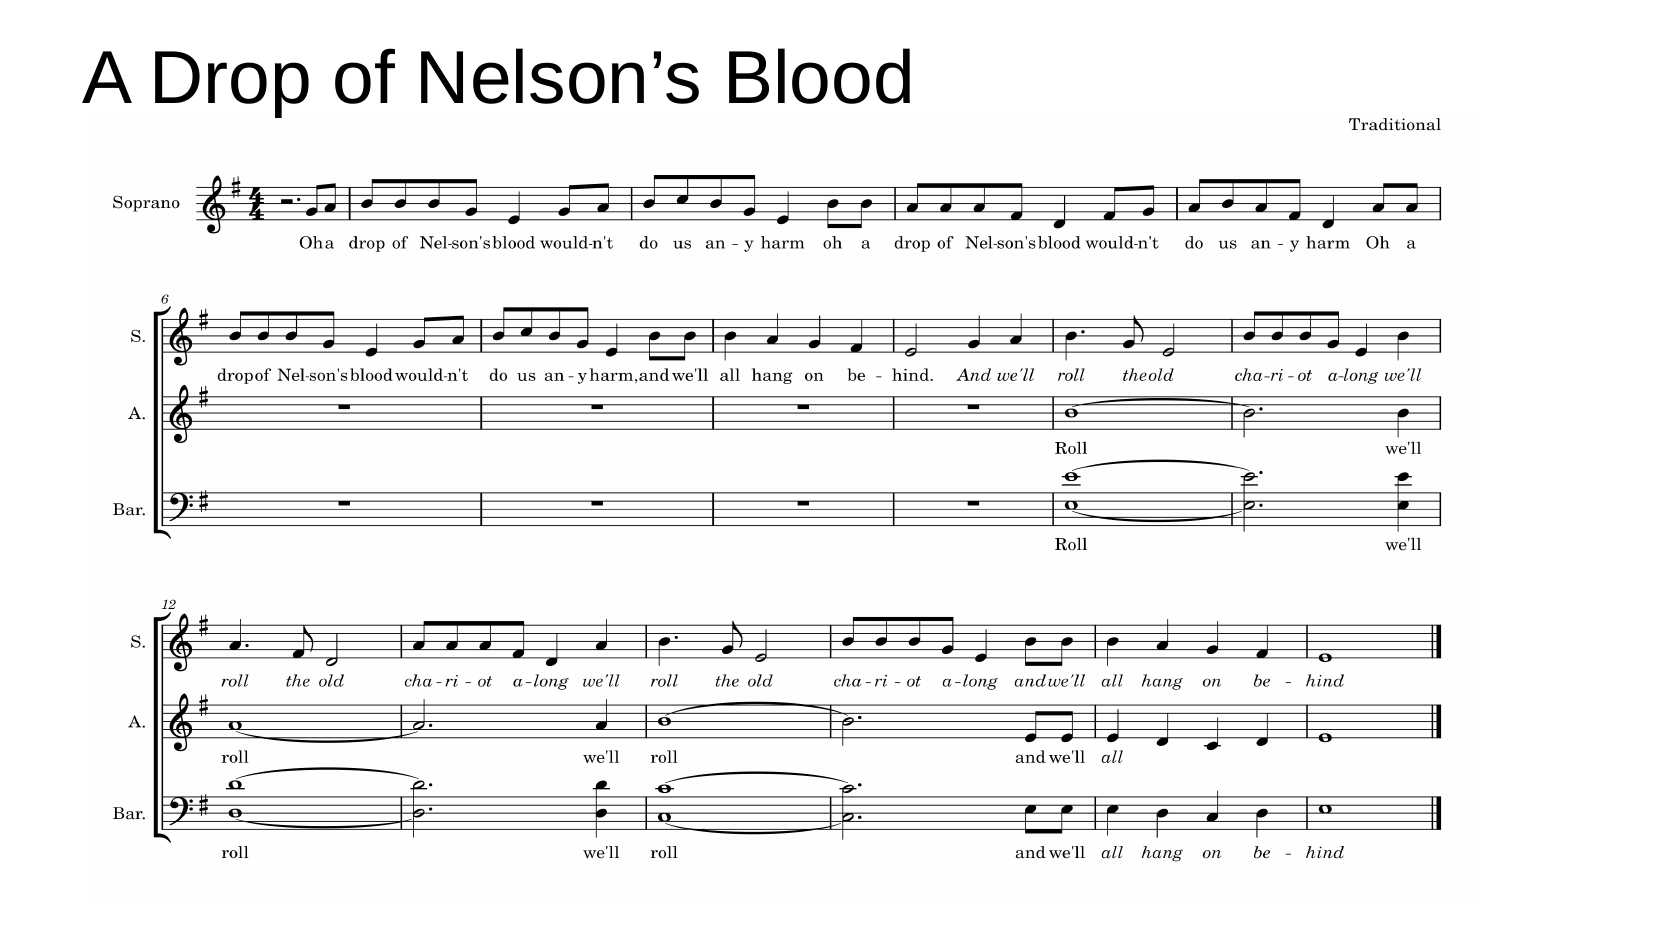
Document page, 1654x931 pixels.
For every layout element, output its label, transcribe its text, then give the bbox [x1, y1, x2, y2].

title A Drop of Nelson’s Blood [82, 35, 1571, 120]
picture [88, 118, 1477, 897]
